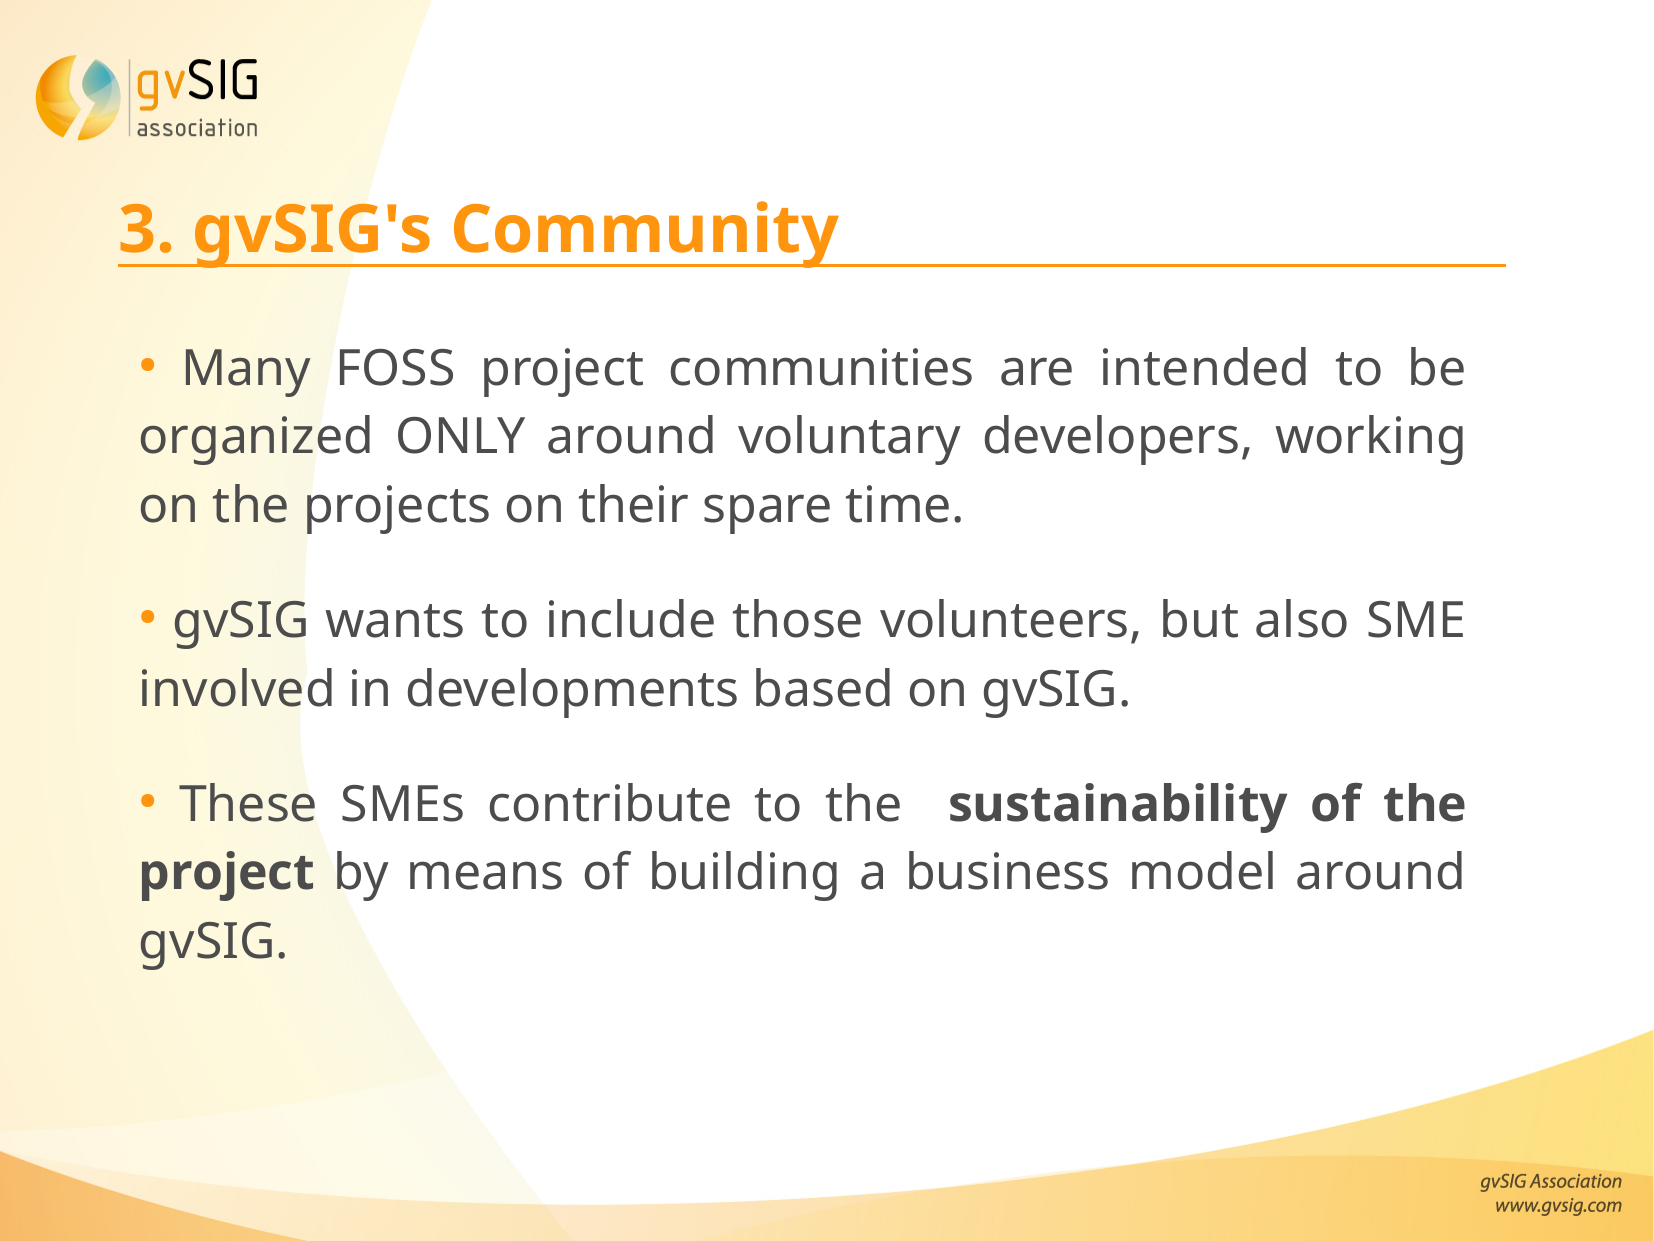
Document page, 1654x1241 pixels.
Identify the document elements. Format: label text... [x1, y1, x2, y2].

picture [0, 0, 1654, 1241]
title 3. gvSIG's Community [118, 177, 1607, 276]
text_box Many FOSS project communities are intended to be organized ONLY around voluntary developers, working on the projects on their spare time. gvSIG wants to include those volunteers, but also SME involved in developments based on gvSIG. These SMEs contribute to the sustainability of the project by means of building a business model around gvSIG. [124, 324, 1483, 900]
